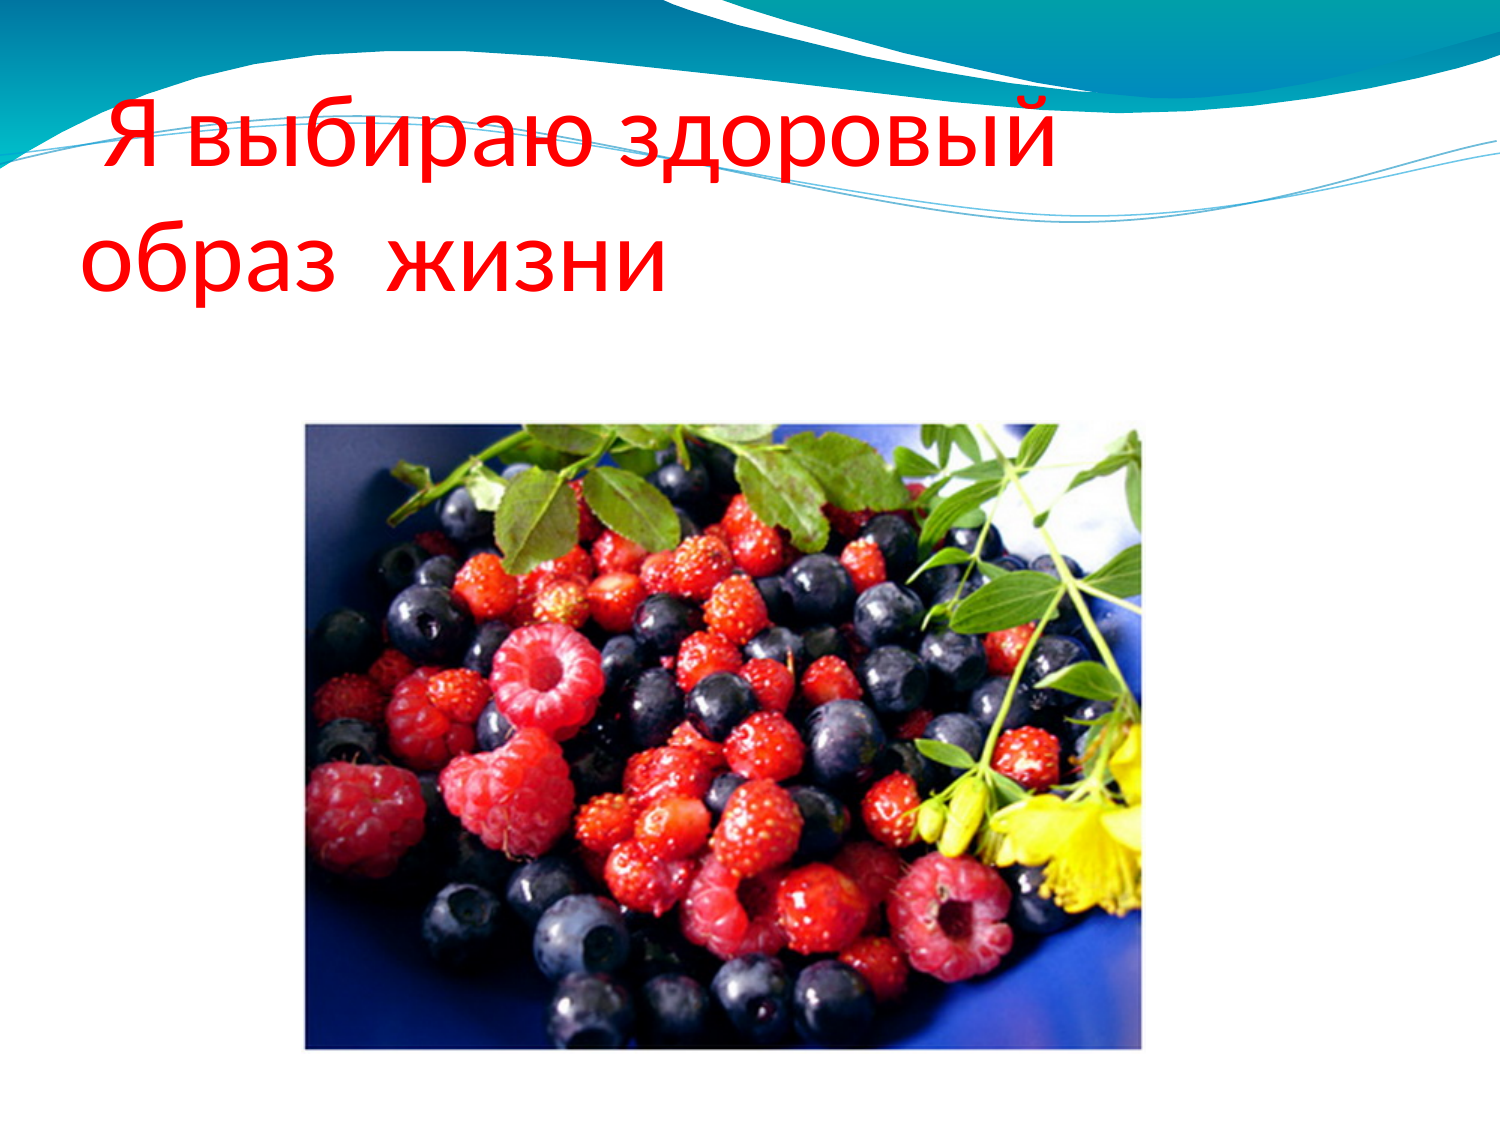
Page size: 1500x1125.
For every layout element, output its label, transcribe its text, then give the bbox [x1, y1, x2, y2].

title Я выбираю здоровый образ жизни [64, 54, 1353, 409]
picture [301, 420, 1146, 1054]
